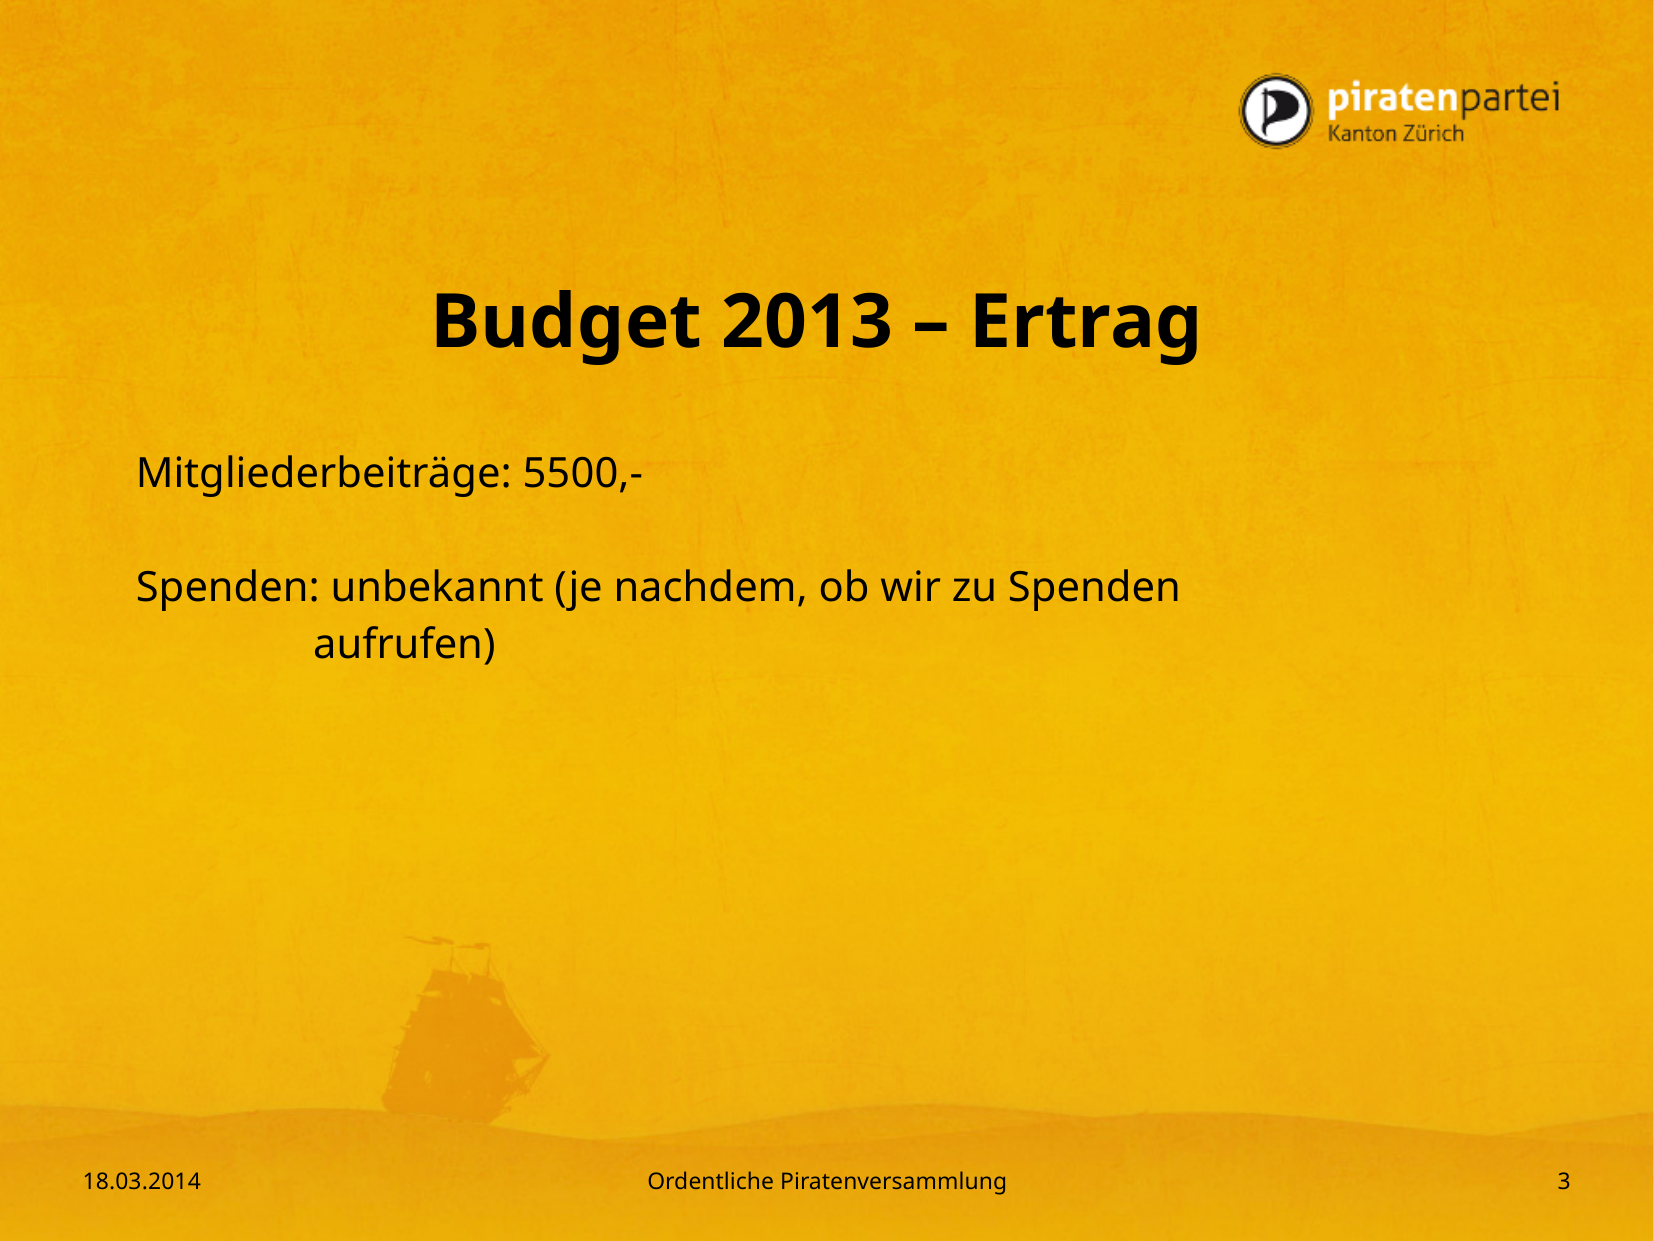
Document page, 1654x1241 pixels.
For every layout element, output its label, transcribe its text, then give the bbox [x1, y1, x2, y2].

list Mitgliederbeiträge: 5500,- Spenden: unbekannt (je nachdem, ob wir zu Spenden aufrufen) [135, 442, 1329, 1093]
picture [0, 0, 1654, 1241]
title Budget 2013 – Ertrag [82, 222, 1571, 415]
